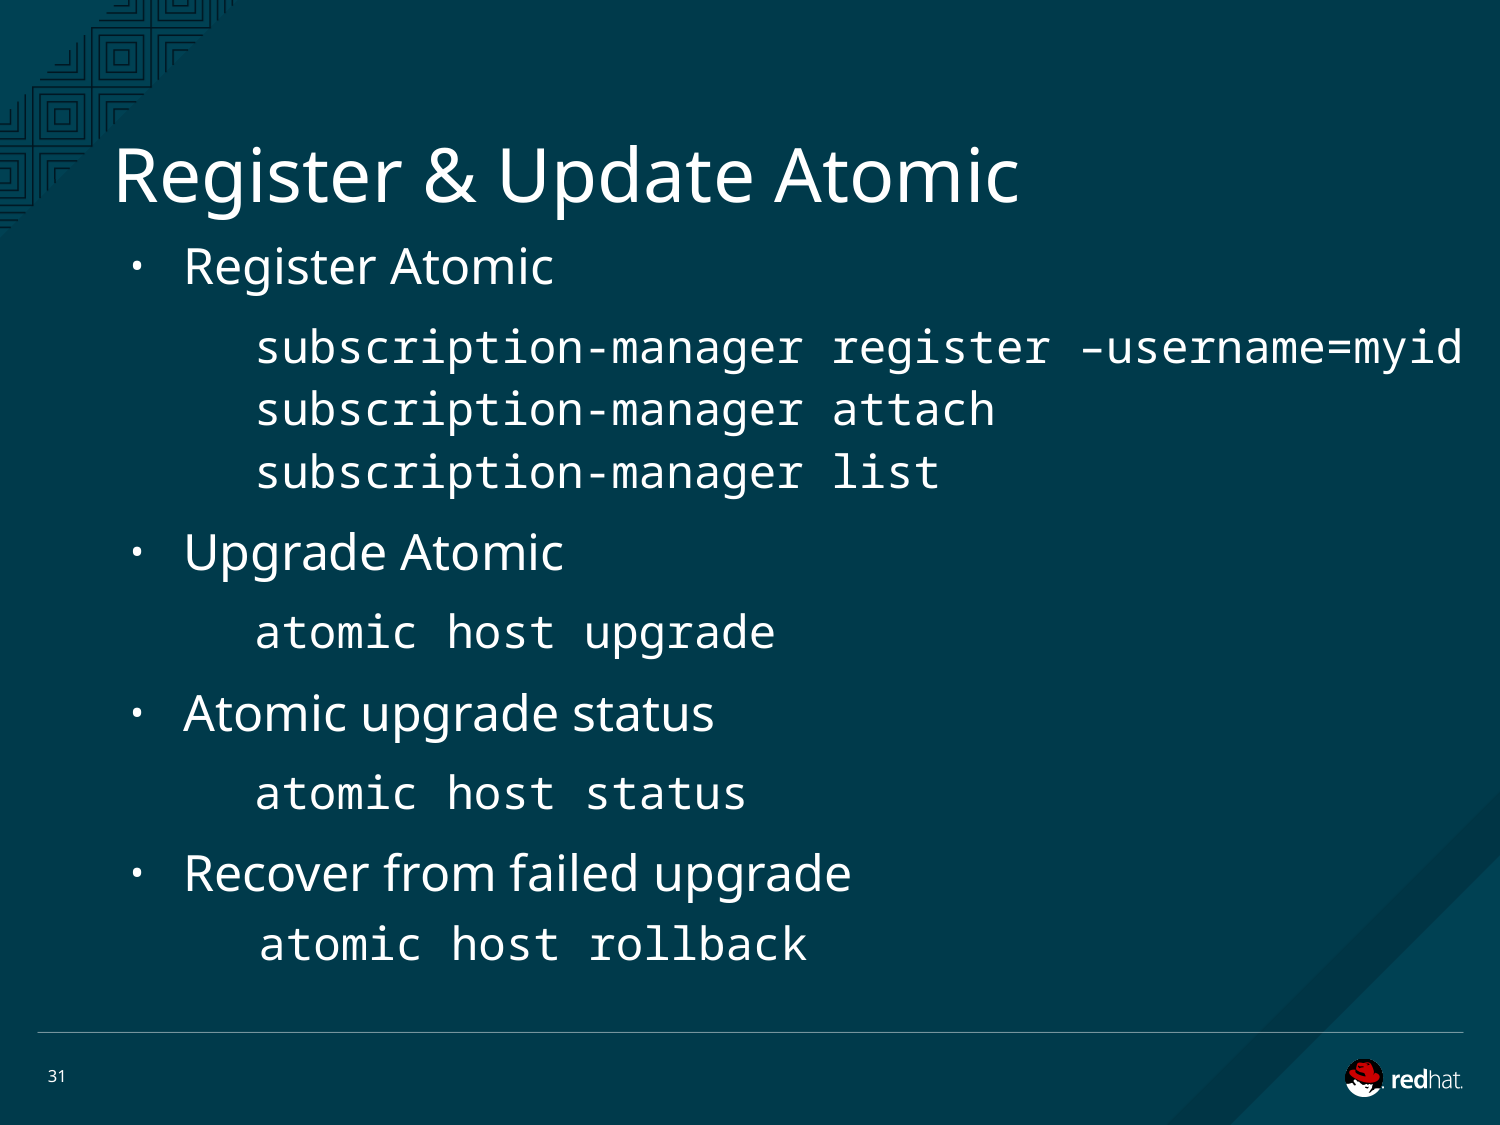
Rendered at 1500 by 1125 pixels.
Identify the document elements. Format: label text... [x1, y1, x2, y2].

list Register Atomic subscription-manager register –username=myid subscription-manager attach subscription-manager list Upgrade Atomic atomic host upgrade Atomic upgrade status atomic host status Recover from failed upgrade atomic host rollback [112, 230, 1471, 884]
picture [1393, 1075, 1399, 1088]
picture [1415, 1069, 1426, 1088]
picture [1401, 1075, 1412, 1088]
picture [1346, 1060, 1382, 1096]
title Register & Update Atomic [112, 0, 1388, 225]
